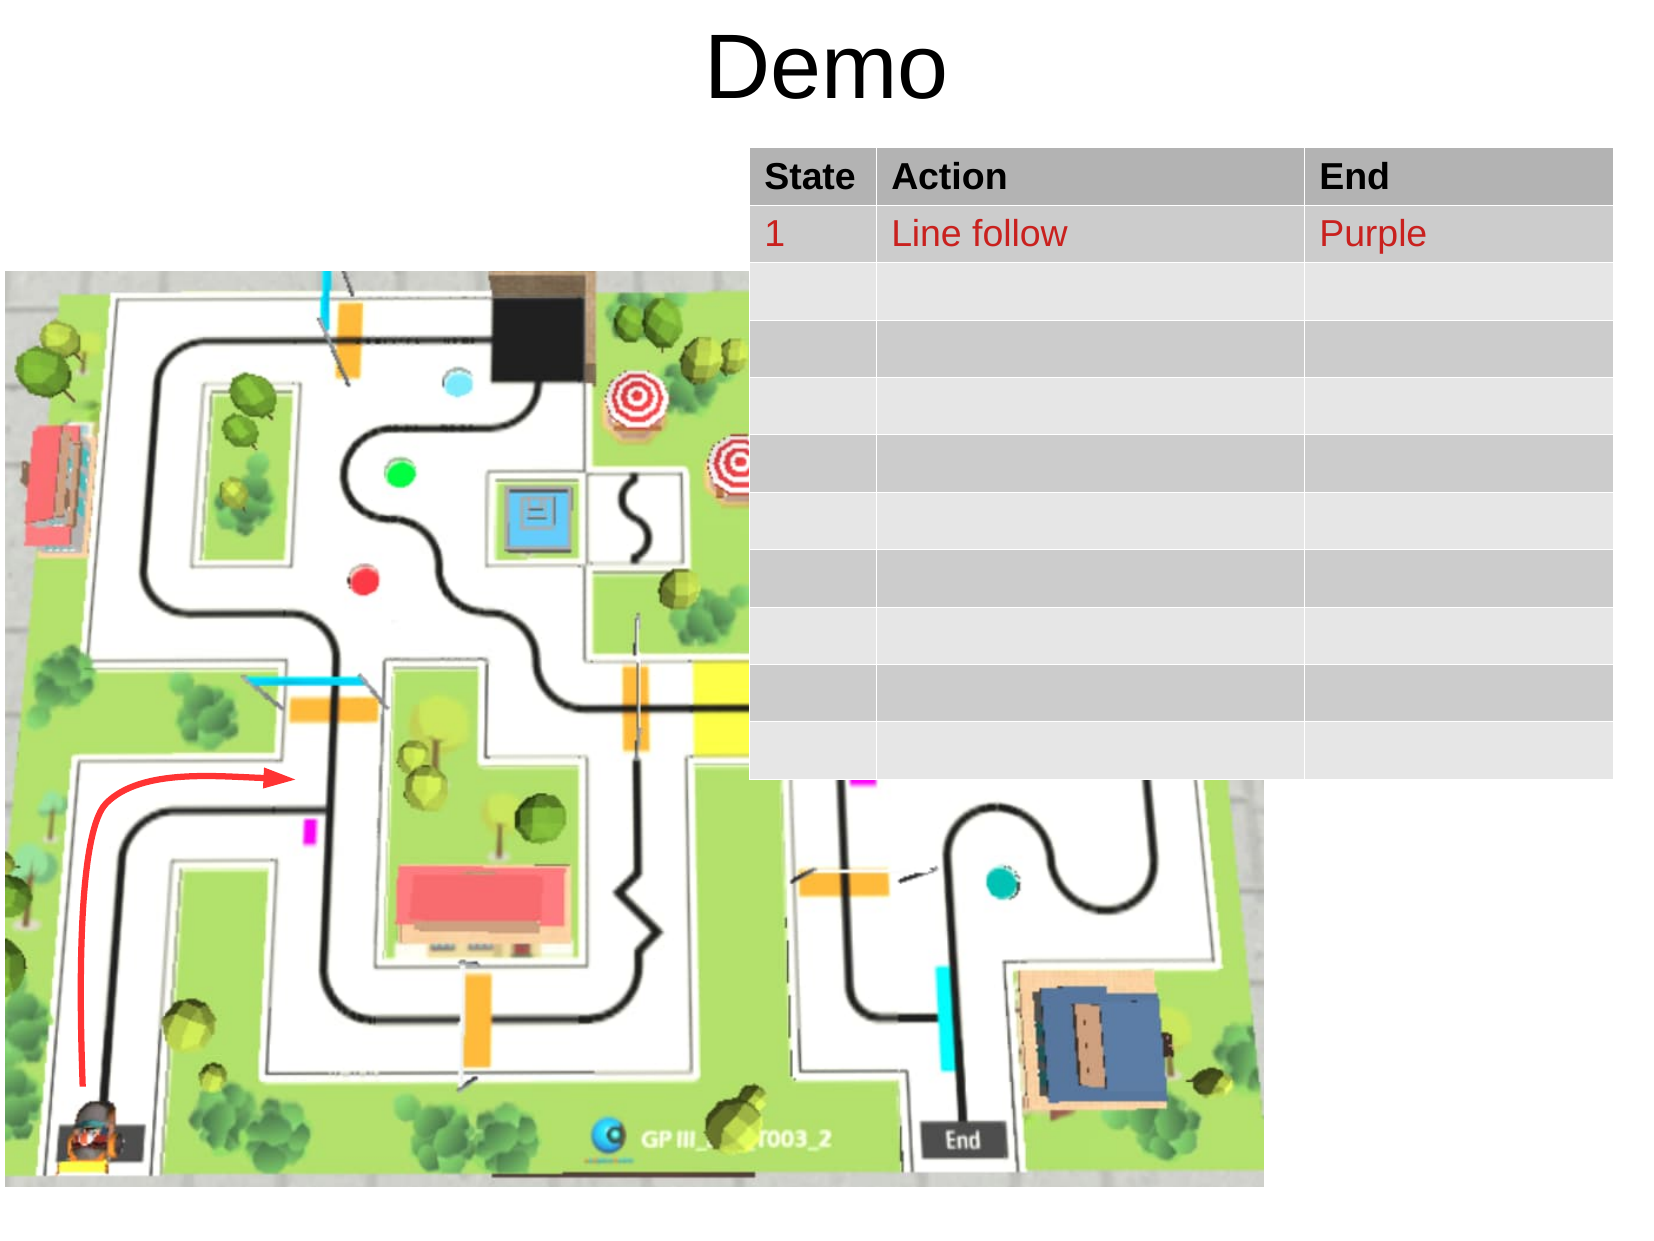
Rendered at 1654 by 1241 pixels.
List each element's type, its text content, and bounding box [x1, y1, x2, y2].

table_cell [1305, 722, 1613, 779]
table_cell [750, 665, 876, 721]
table_cell [877, 493, 1304, 549]
table_header End [1305, 148, 1613, 205]
table_cell Purple [1305, 206, 1613, 262]
table_cell [1305, 493, 1613, 549]
table_header Action [877, 148, 1304, 205]
table_cell [750, 493, 876, 549]
table_cell [750, 263, 876, 320]
table_cell [750, 722, 876, 779]
table_cell [877, 550, 1304, 607]
table_cell [877, 722, 1304, 779]
table_cell [877, 608, 1304, 664]
table_cell Line follow [877, 206, 1304, 262]
table_cell [1305, 435, 1613, 492]
table_cell [1305, 665, 1613, 721]
table_cell [877, 321, 1304, 377]
table_cell [1305, 608, 1613, 664]
table_cell [750, 378, 876, 434]
table_cell [750, 321, 876, 377]
table_cell 1 [750, 206, 876, 262]
table_cell [750, 608, 876, 664]
table_cell [877, 378, 1304, 434]
table_cell [877, 263, 1304, 320]
table_cell [1305, 550, 1613, 607]
table_cell [877, 435, 1304, 492]
table_cell [877, 665, 1304, 721]
table_cell [1305, 263, 1613, 320]
table_cell [1305, 378, 1613, 434]
table_cell [750, 550, 876, 607]
title Demo [82, 15, 1571, 119]
picture [5, 271, 1264, 1187]
table_cell [1305, 321, 1613, 377]
table_header State [750, 148, 876, 205]
table_cell [750, 435, 876, 492]
